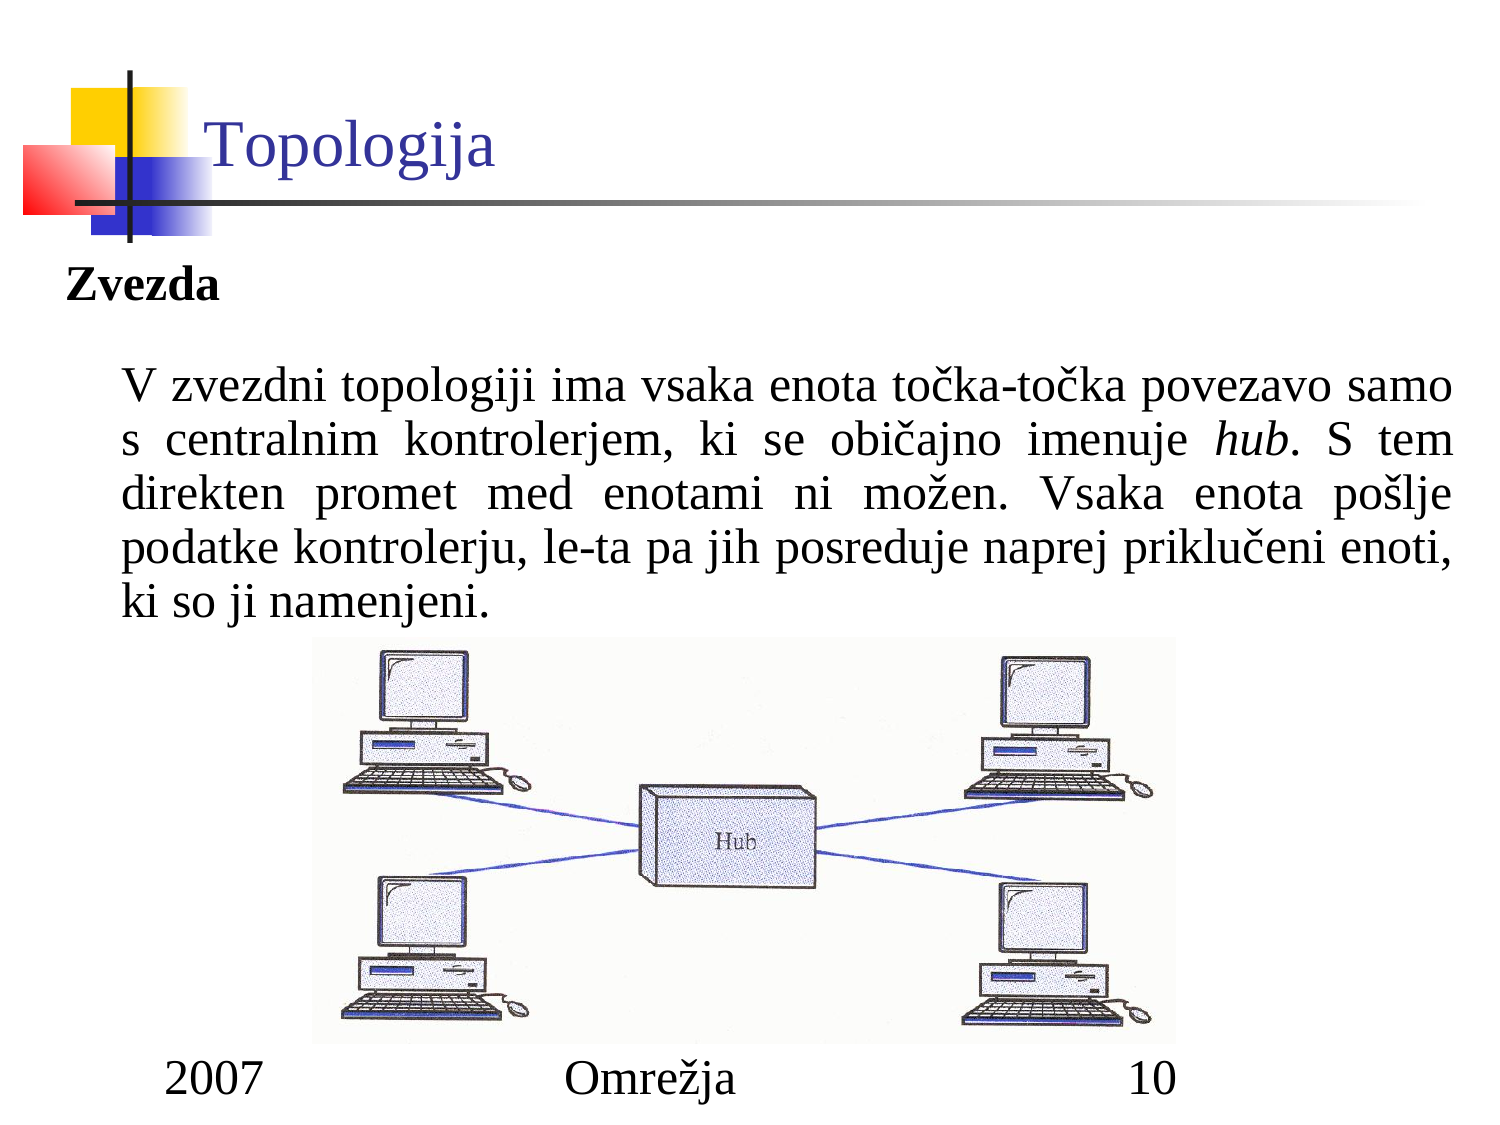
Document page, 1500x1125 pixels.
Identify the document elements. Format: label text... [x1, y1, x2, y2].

list Zvezda V zvezdni topologiji ima vsaka enota točka-točka povezavo samo s centralnim kontrolerjem, ki se običajno imenuje hub. S tem direkten promet med enotami ni možen. Vsaka enota pošlje podatke kontrolerju, le-ta pa jih posreduje naprej priklučeni enoti, ki so ji namenjeni. [50, 249, 1469, 737]
title Topologija [188, 92, 1468, 188]
picture [312, 637, 1176, 1044]
